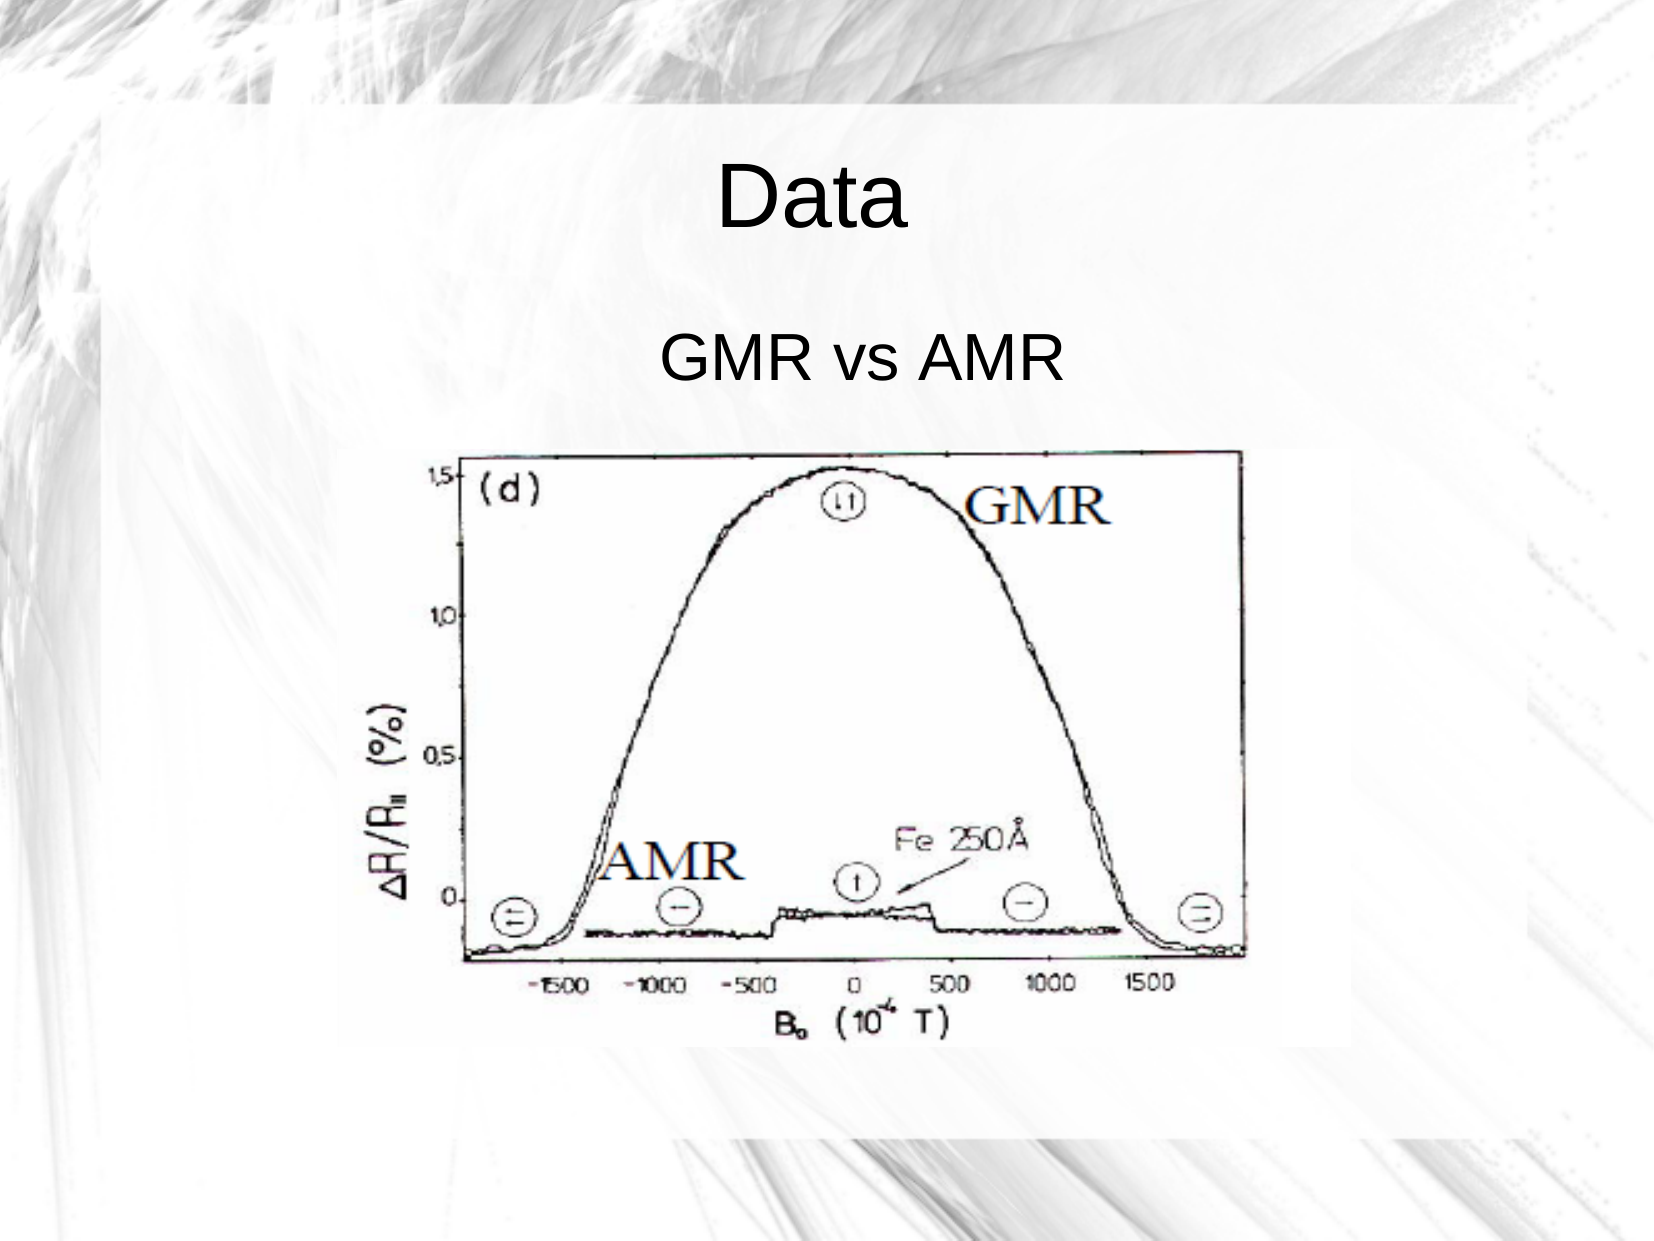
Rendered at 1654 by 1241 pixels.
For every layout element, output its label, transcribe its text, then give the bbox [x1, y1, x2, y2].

picture [0, 0, 1654, 1241]
list GMR vs AMR [118, 319, 1538, 413]
title Data [118, 119, 1506, 273]
